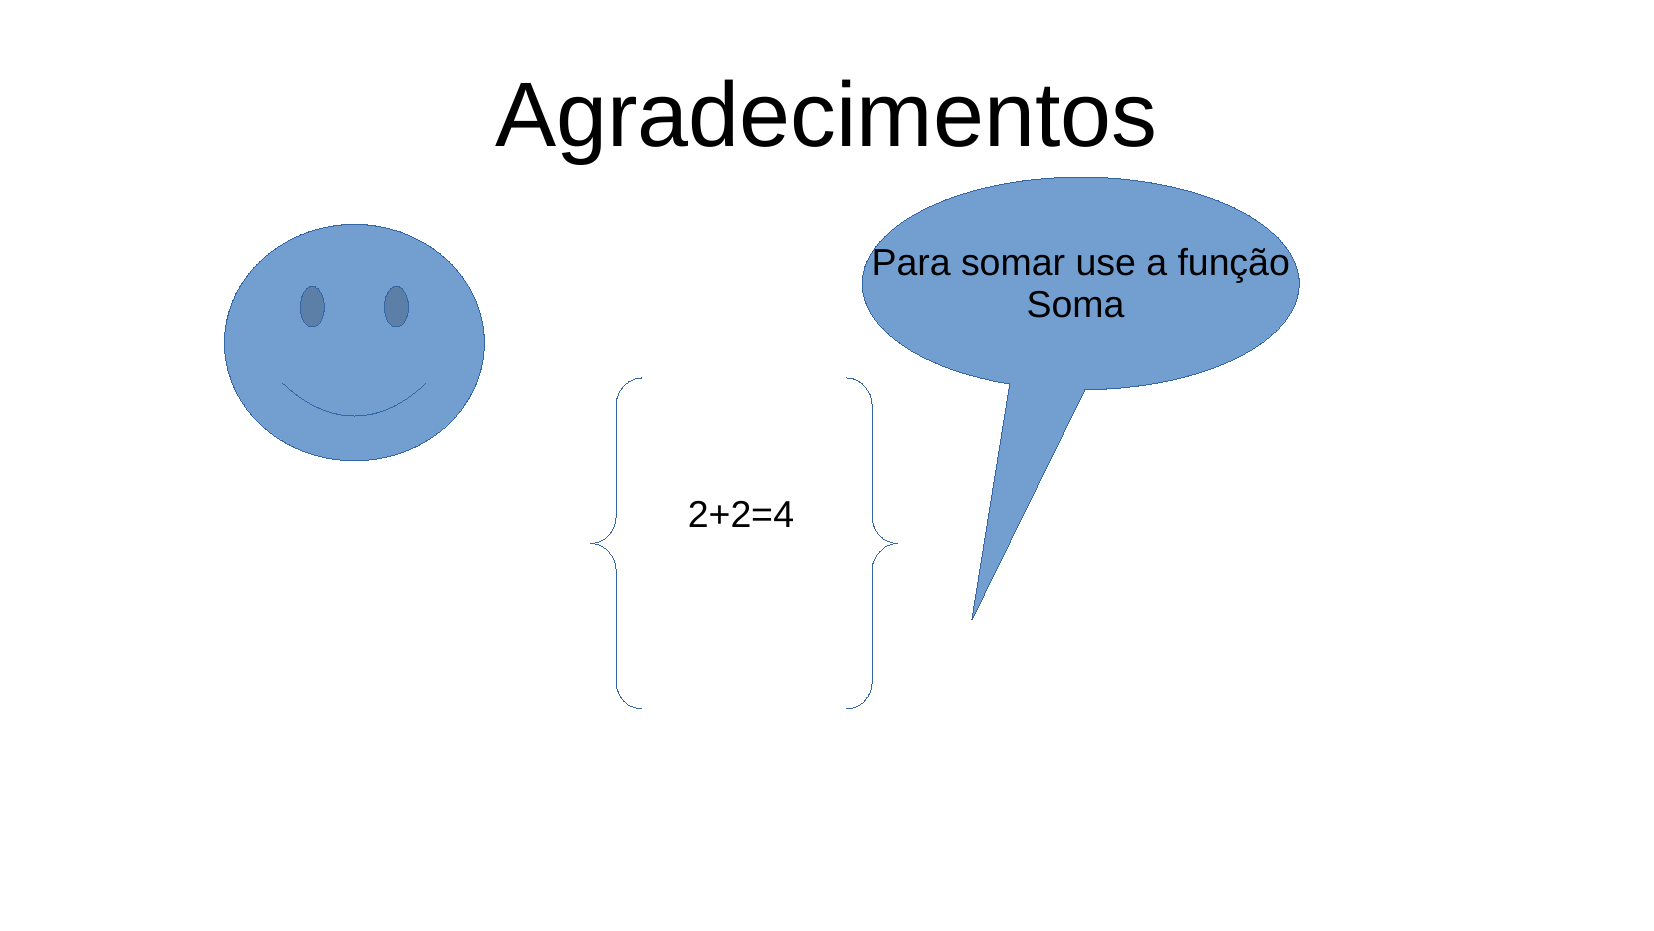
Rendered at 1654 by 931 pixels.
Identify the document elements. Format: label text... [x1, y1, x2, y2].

text_box [224, 224, 485, 461]
text_box 2+2=4 [673, 486, 815, 544]
text_box Para somar use a função Soma [862, 177, 1300, 620]
title Agradecimentos [82, 37, 1571, 193]
